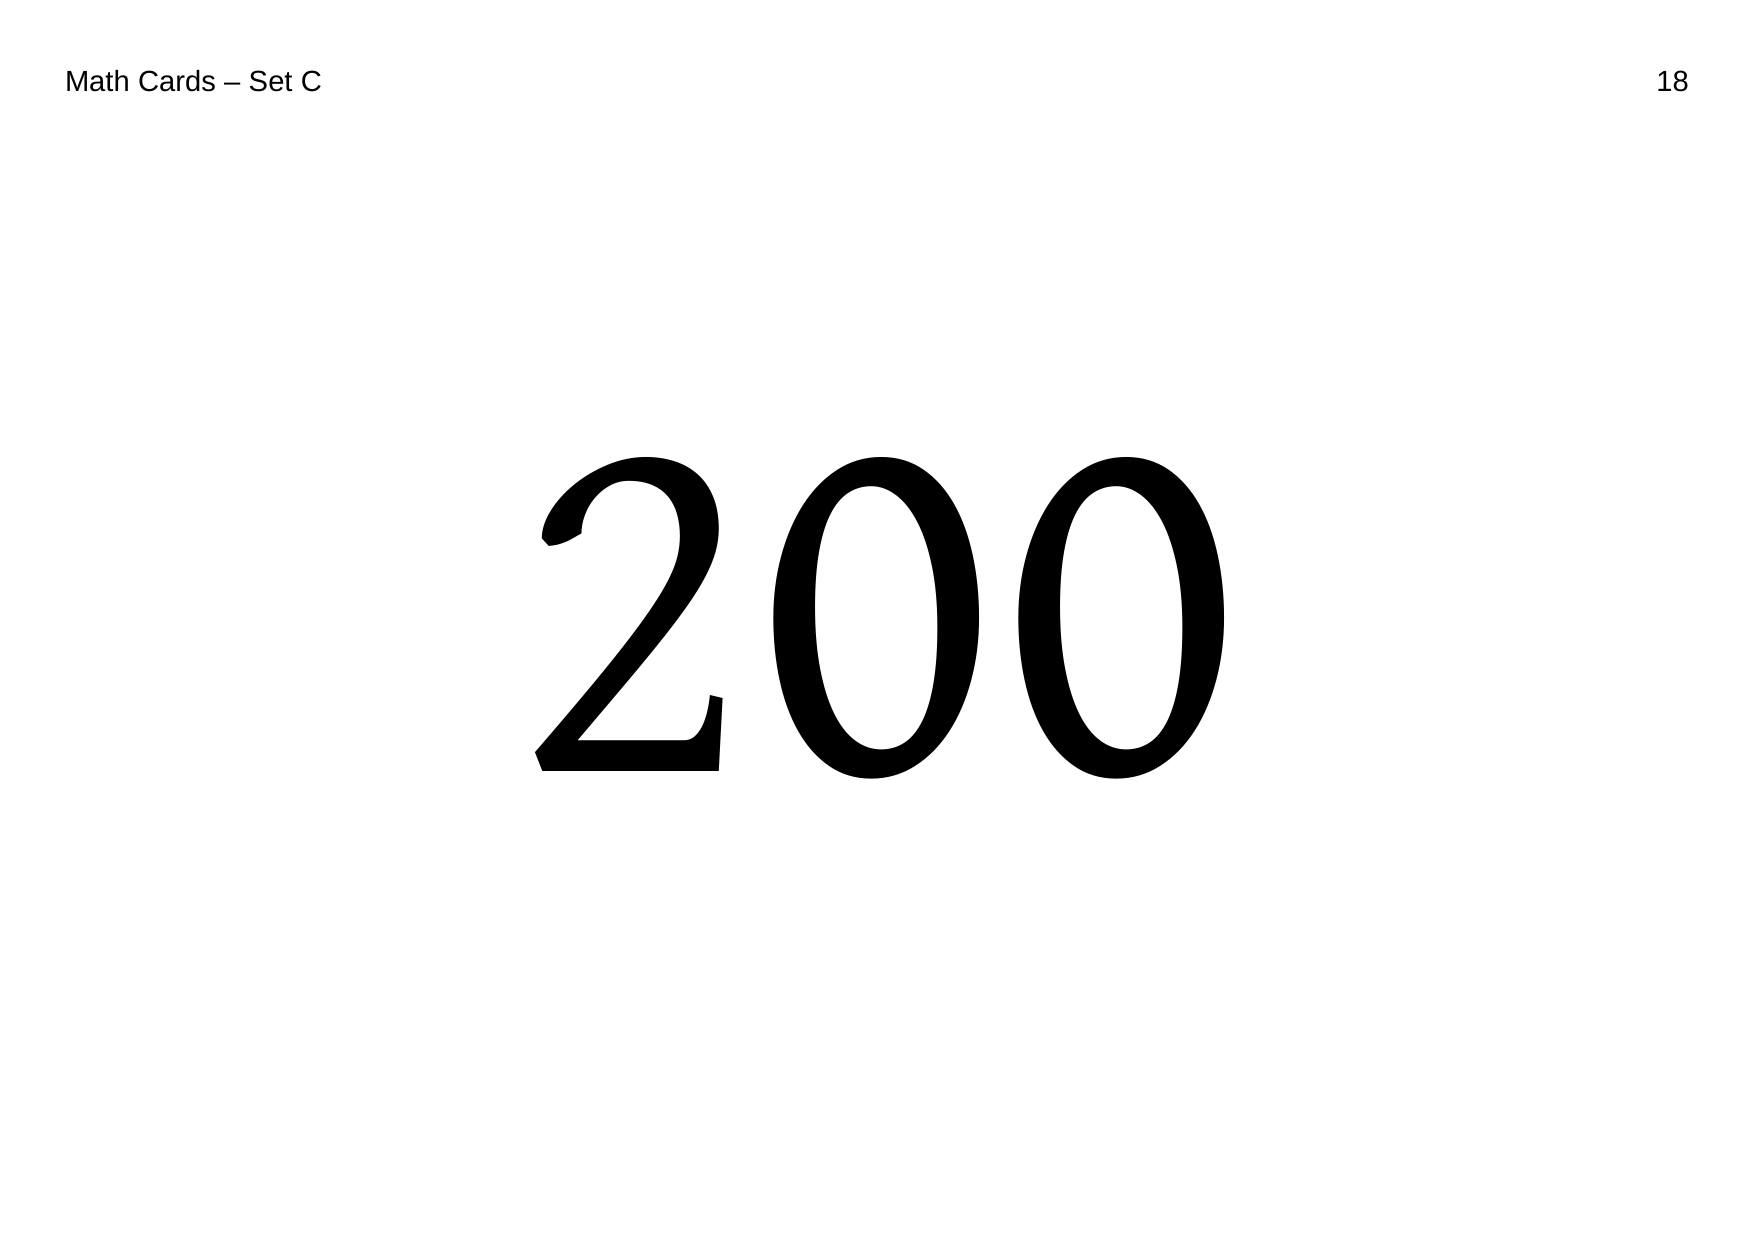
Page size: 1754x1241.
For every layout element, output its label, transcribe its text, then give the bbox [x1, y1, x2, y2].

text_box 18 [1650, 59, 1695, 104]
text_box 200 [504, 318, 1250, 922]
text_box Math Cards – Set C [59, 59, 329, 104]
